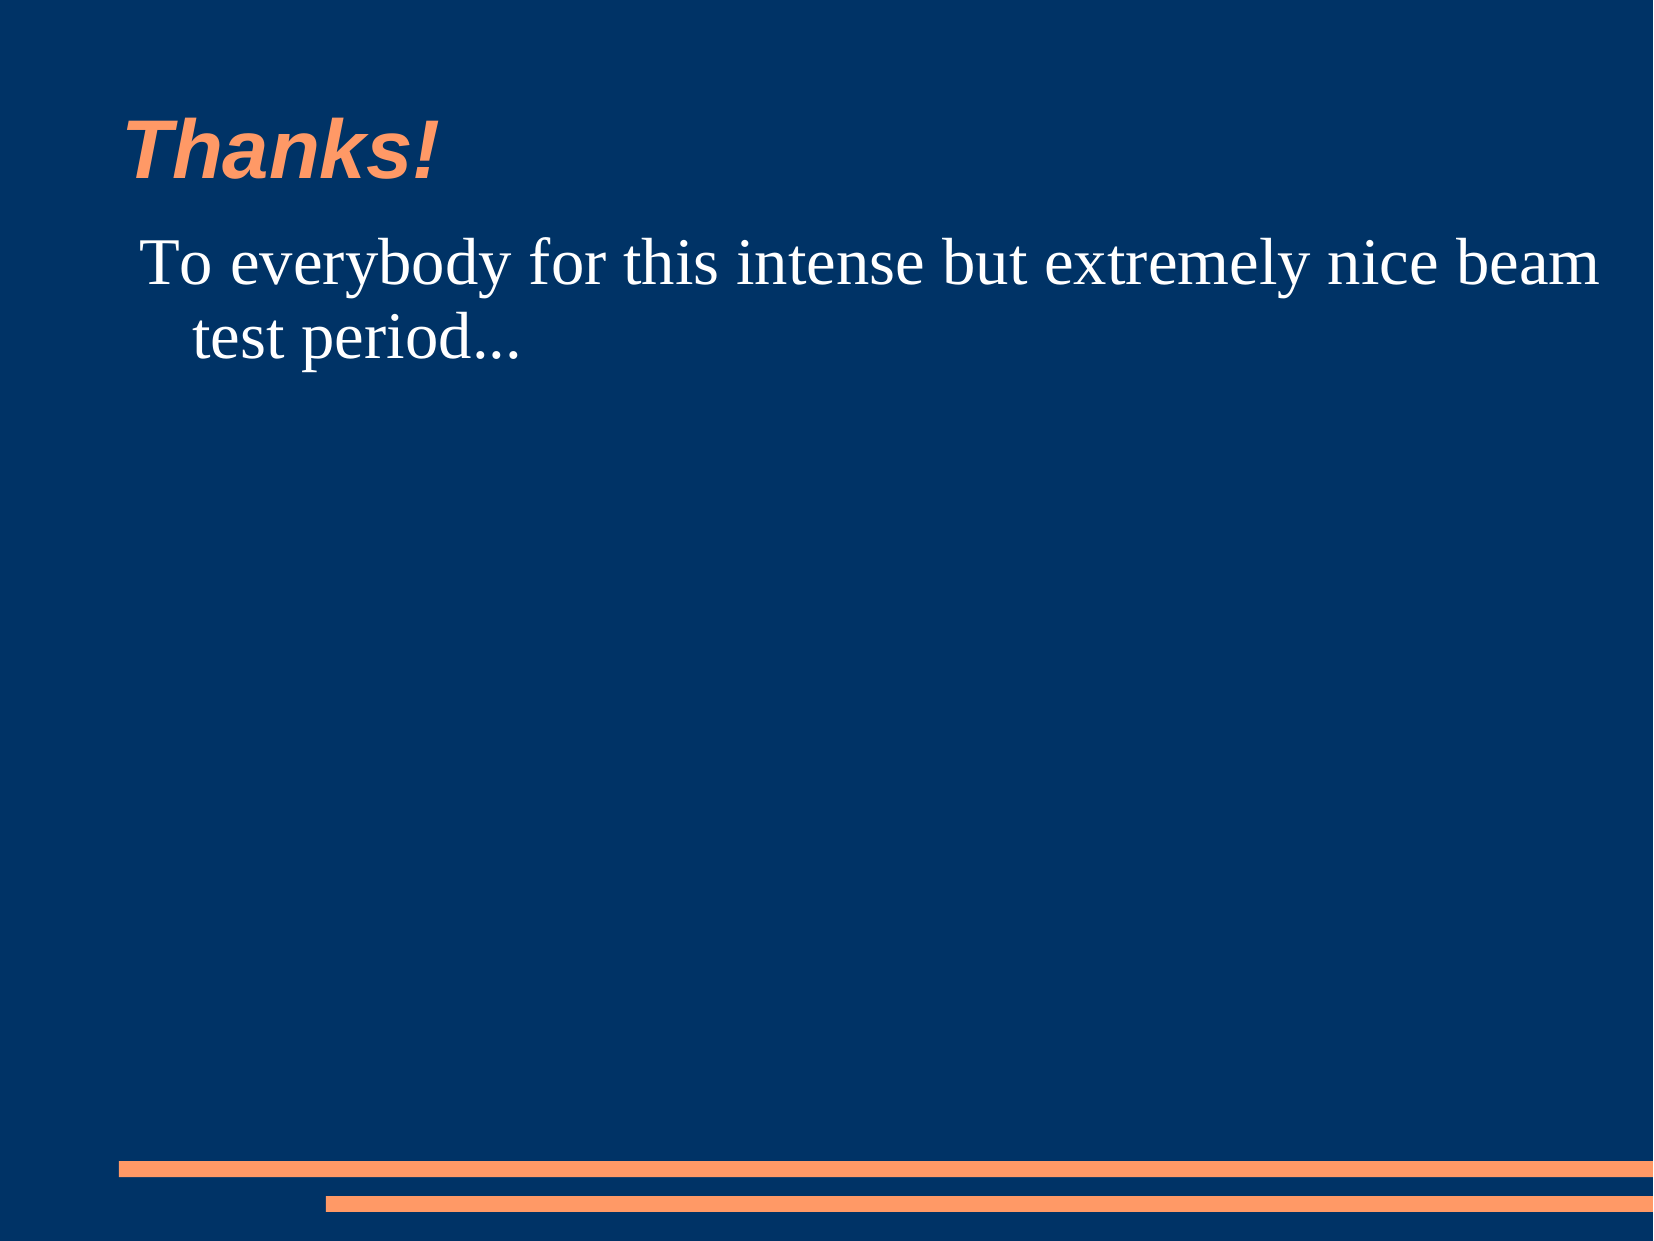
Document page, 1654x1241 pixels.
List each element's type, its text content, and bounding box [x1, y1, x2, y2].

title Thanks! [121, 46, 1534, 225]
list To everybody for this intense but extremely nice beam test period... [121, 225, 1613, 1028]
